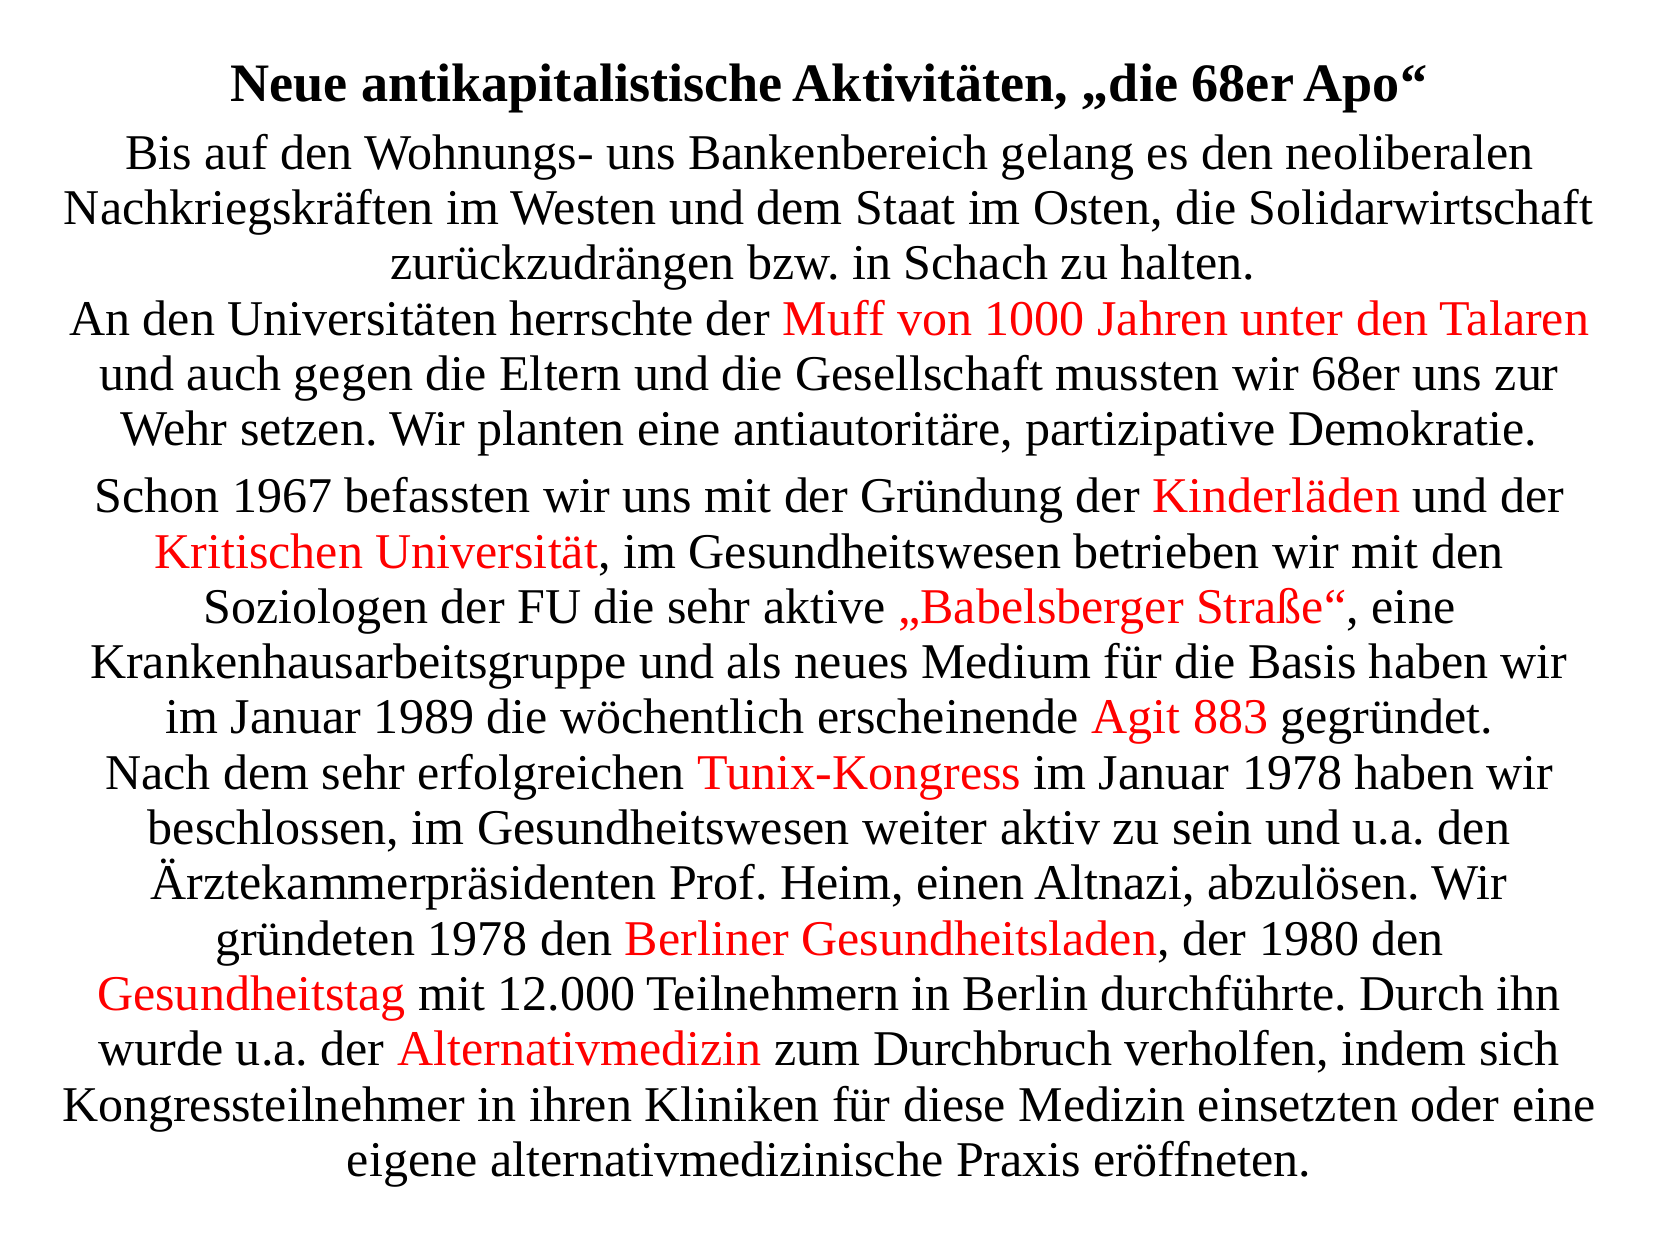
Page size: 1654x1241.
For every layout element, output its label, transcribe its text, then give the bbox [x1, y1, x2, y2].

text_box Neue antikapitalistische Aktivitäten, „die 68er Apo“ Bis auf den Wohnungs- uns Bankenbereich gelang es den neoliberalen Nachkriegskräften im Westen und dem Staat im Osten, die Solidarwirtschaft zurückzudrängen bzw. in Schach zu halten. An den Universitäten herrschte der Muff von 1000 Jahren unter den Talaren und auch gegen die Eltern und die Gesellschaft mussten wir 68er uns zur Wehr setzen. Wir planten eine antiautoritäre, partizipative Demokratie. Schon 1967 befassten wir uns mit der Gründung der Kinderläden und der Kritischen Universität, im Gesundheitswesen betrieben wir mit den Soziologen der FU die sehr aktive „Babelsberger Straße“, eine Krankenhausarbeitsgruppe und als neues Medium für die Basis haben wir im Januar 1989 die wöchentlich erscheinende Agit 883 gegründet. Nach dem sehr erfolgreichen Tunix-Kongress im Januar 1978 haben wir beschlossen, im Gesundheitswesen weiter aktiv zu sein und u.a. den Ärztekammerpräsidenten Prof. Heim, einen Altnazi, abzulösen. Wir gründeten 1978 den Berliner Gesundheitsladen, der 1980 den Gesundheitstag mit 12.000 Teilnehmern in Berlin durchführte. Durch ihn wurde u.a. der Alternativmedizin zum Durchbruch verholfen, indem sich Kongressteilnehmer in ihren Kliniken für diese Medizin einsetzten oder eine eigene alternativmedizinische Praxis eröffneten. [47, 45, 1613, 1195]
